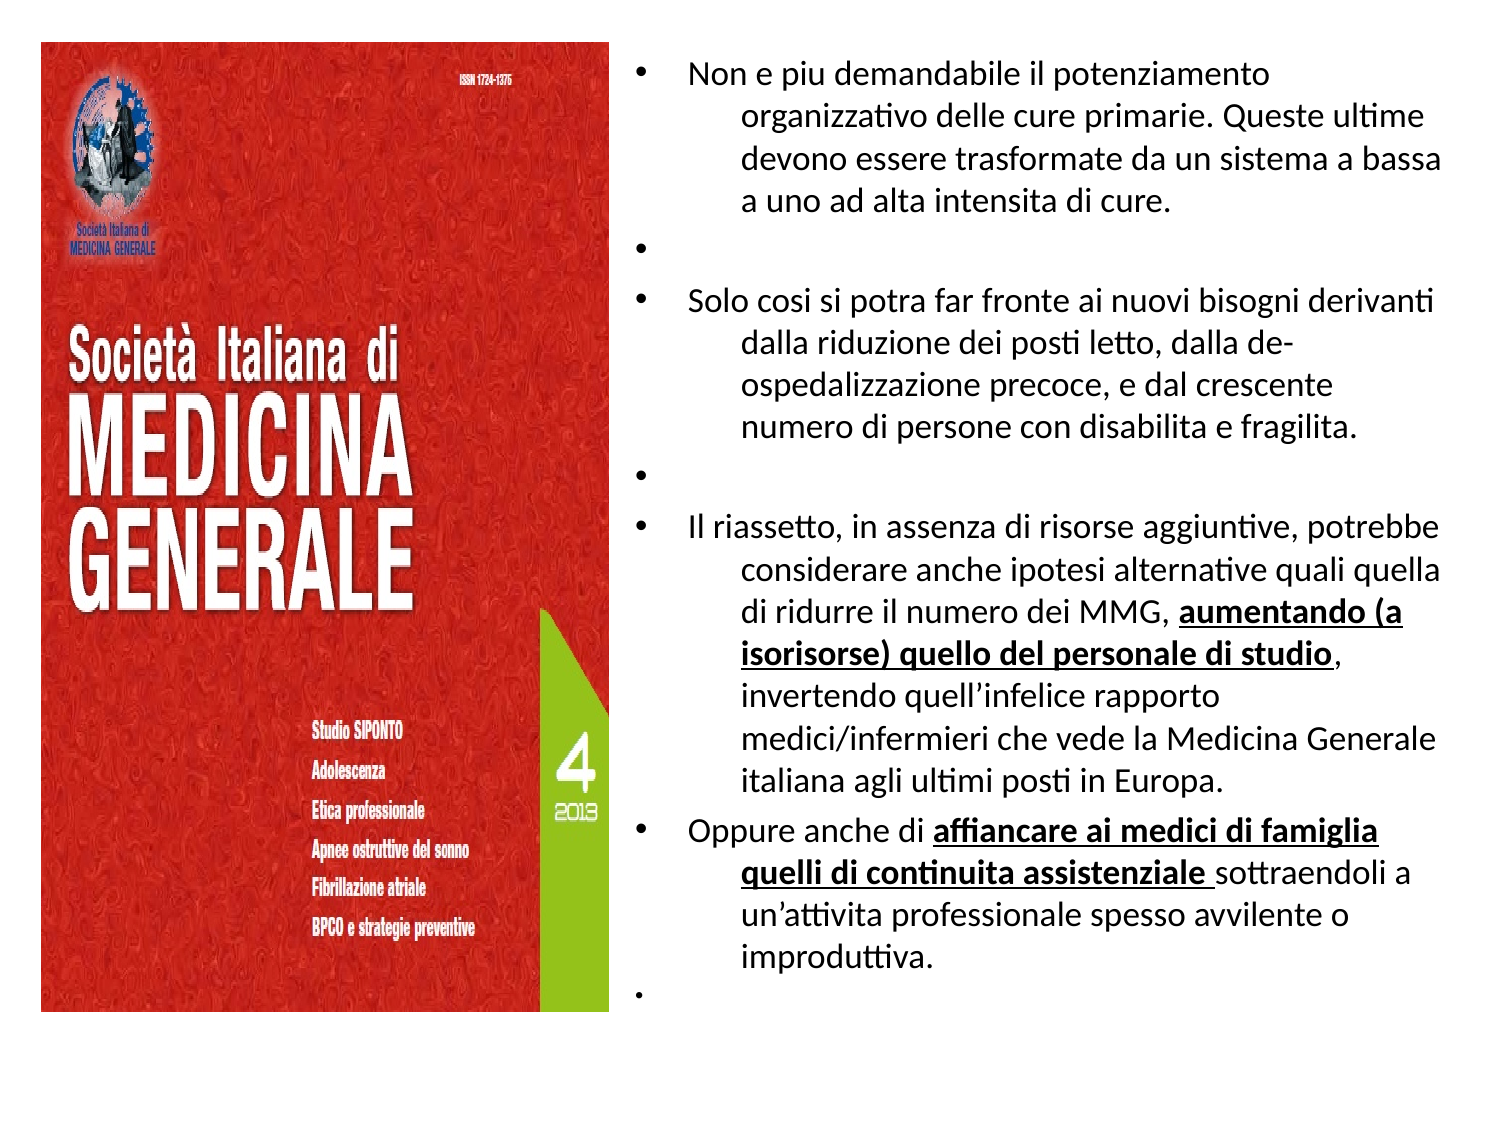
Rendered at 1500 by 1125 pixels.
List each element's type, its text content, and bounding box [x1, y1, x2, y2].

picture [41, 42, 609, 1012]
list Non e piu demandabile il potenziamento organizzativo delle cure primarie. Queste ultime devono essere trasformate da un sistema a bassa a uno ad alta intensita di cure. Solo cosi si potra far fronte ai nuovi bisogni derivanti dalla riduzione dei posti letto, dalla de-ospedalizzazione precoce, e dal crescente numero di persone con disabilita e fragilita. Il riassetto, in assenza di risorse aggiuntive, potrebbe considerare anche ipotesi alternative quali quella di ridurre il numero dei MMG, aumentando (a isorisorse) quello del personale di studio, invertendo quell’infelice rapporto medici/infermieri che vede la Medicina Generale italiana agli ultimi posti in Europa. Oppure anche di affiancare ai medici di famiglia quelli di continuita assistenziale sottraendoli a un’attivita professionale spesso avvilente o improduttiva. [620, 42, 1459, 1003]
